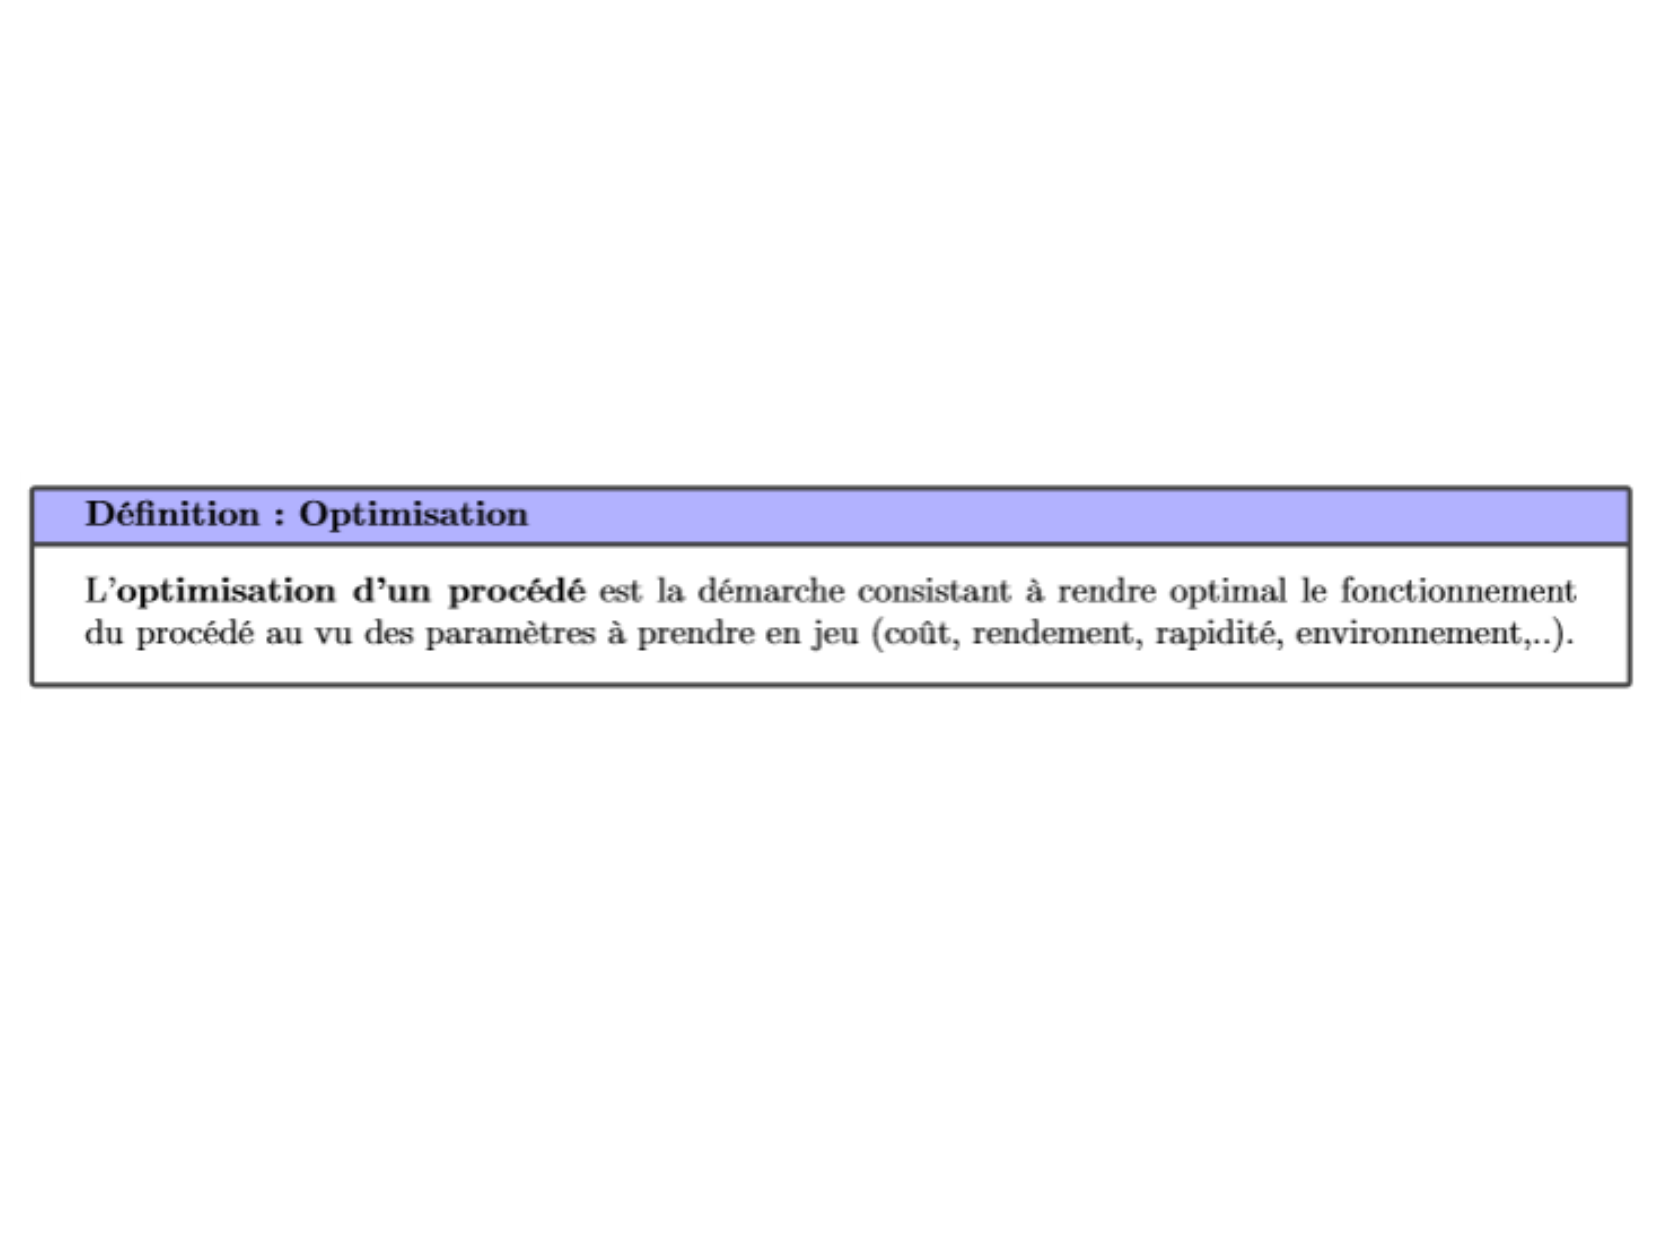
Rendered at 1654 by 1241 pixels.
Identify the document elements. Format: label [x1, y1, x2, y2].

picture [19, 472, 1647, 703]
